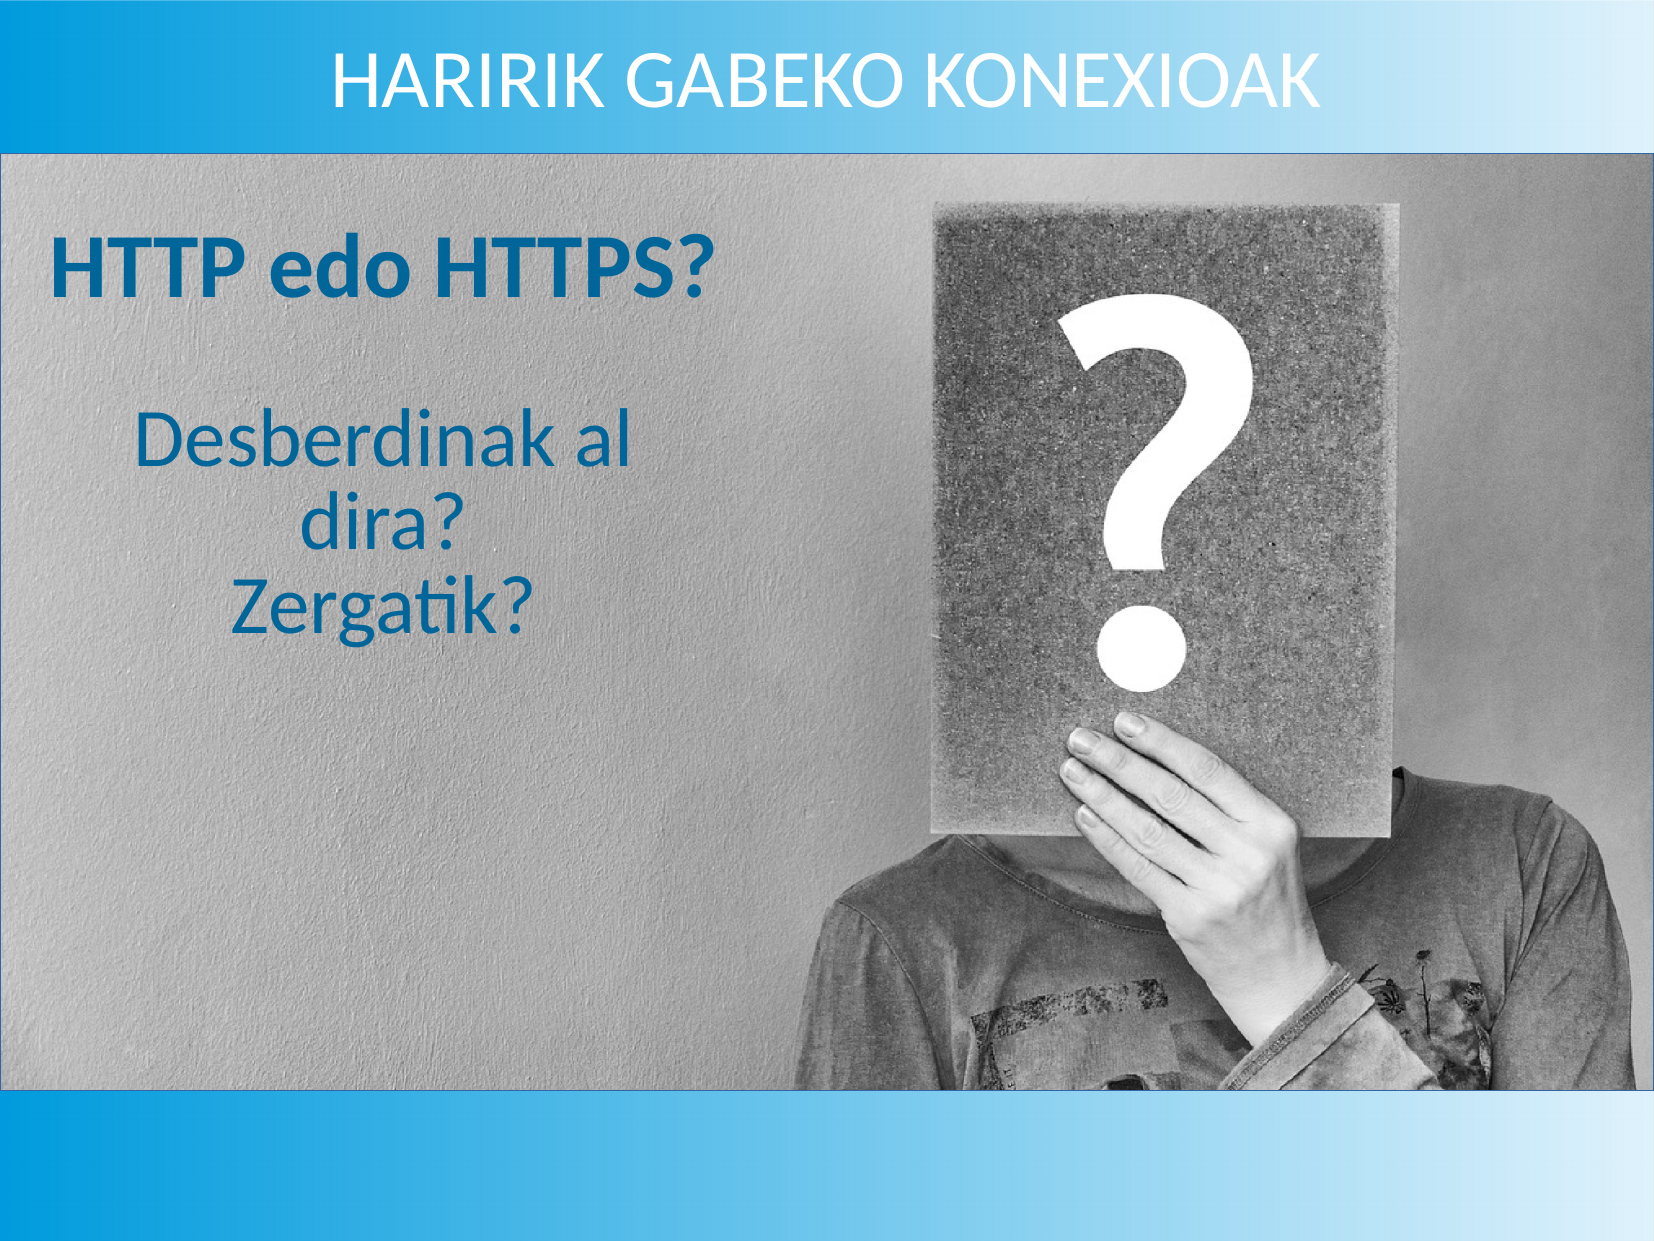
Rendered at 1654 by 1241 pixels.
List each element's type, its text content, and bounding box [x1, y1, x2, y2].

text_box HTTP edo HTTPS? Desberdinak al dira? Zergatik? [34, 221, 751, 994]
picture [0, 0, 1654, 1241]
title HARIRIK GABEKO KONEXIOAK [82, 38, 1571, 136]
